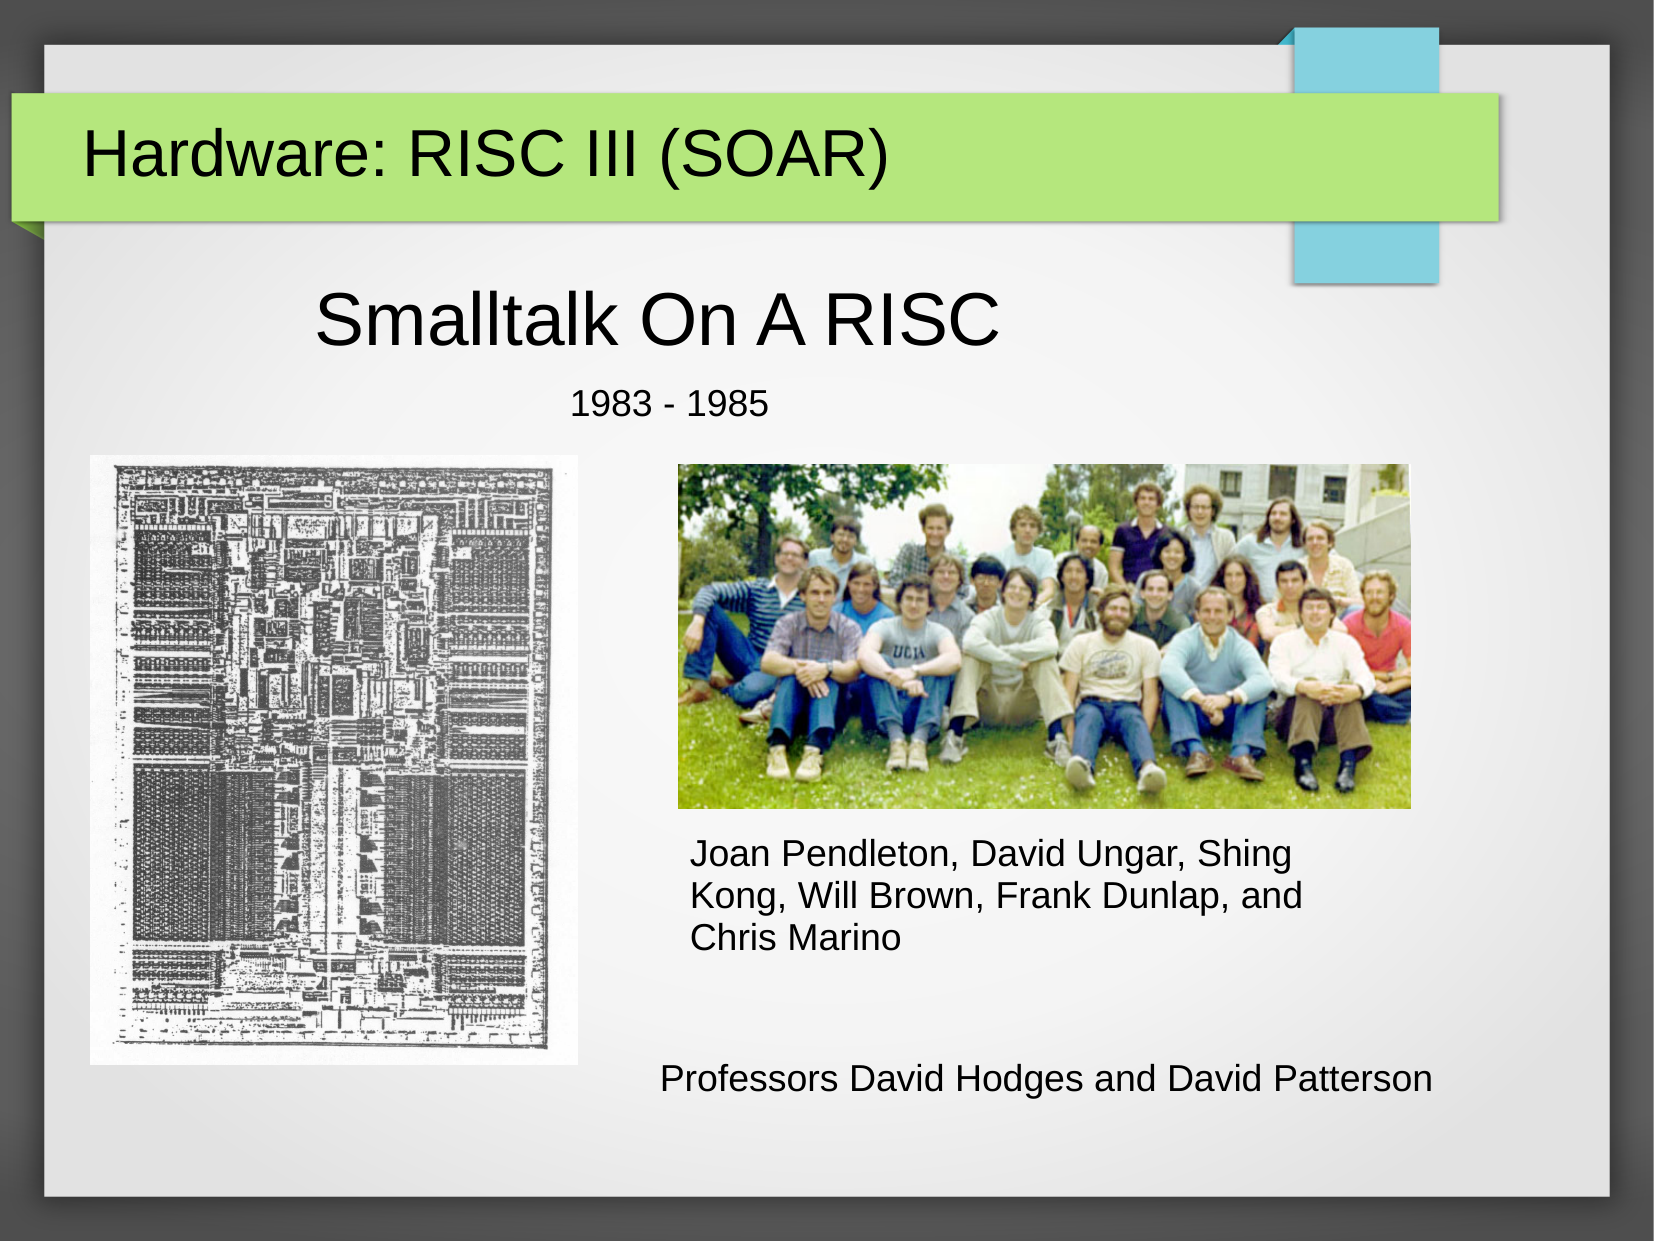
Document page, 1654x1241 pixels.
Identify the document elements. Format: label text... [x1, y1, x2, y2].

text_box Smalltalk On A RISC [300, 270, 1171, 369]
text_box Joan Pendleton, David Ungar, Shing Kong, Will Brown, Frank Dunlap, and Chris Marino [675, 825, 1411, 966]
picture [0, 0, 1654, 1241]
text_box 1983 - 1985 [555, 375, 961, 432]
title Hardware: RISC III (SOAR) [82, 94, 1264, 213]
text_box Professors David Hodges and David Patterson [645, 1050, 1531, 1107]
